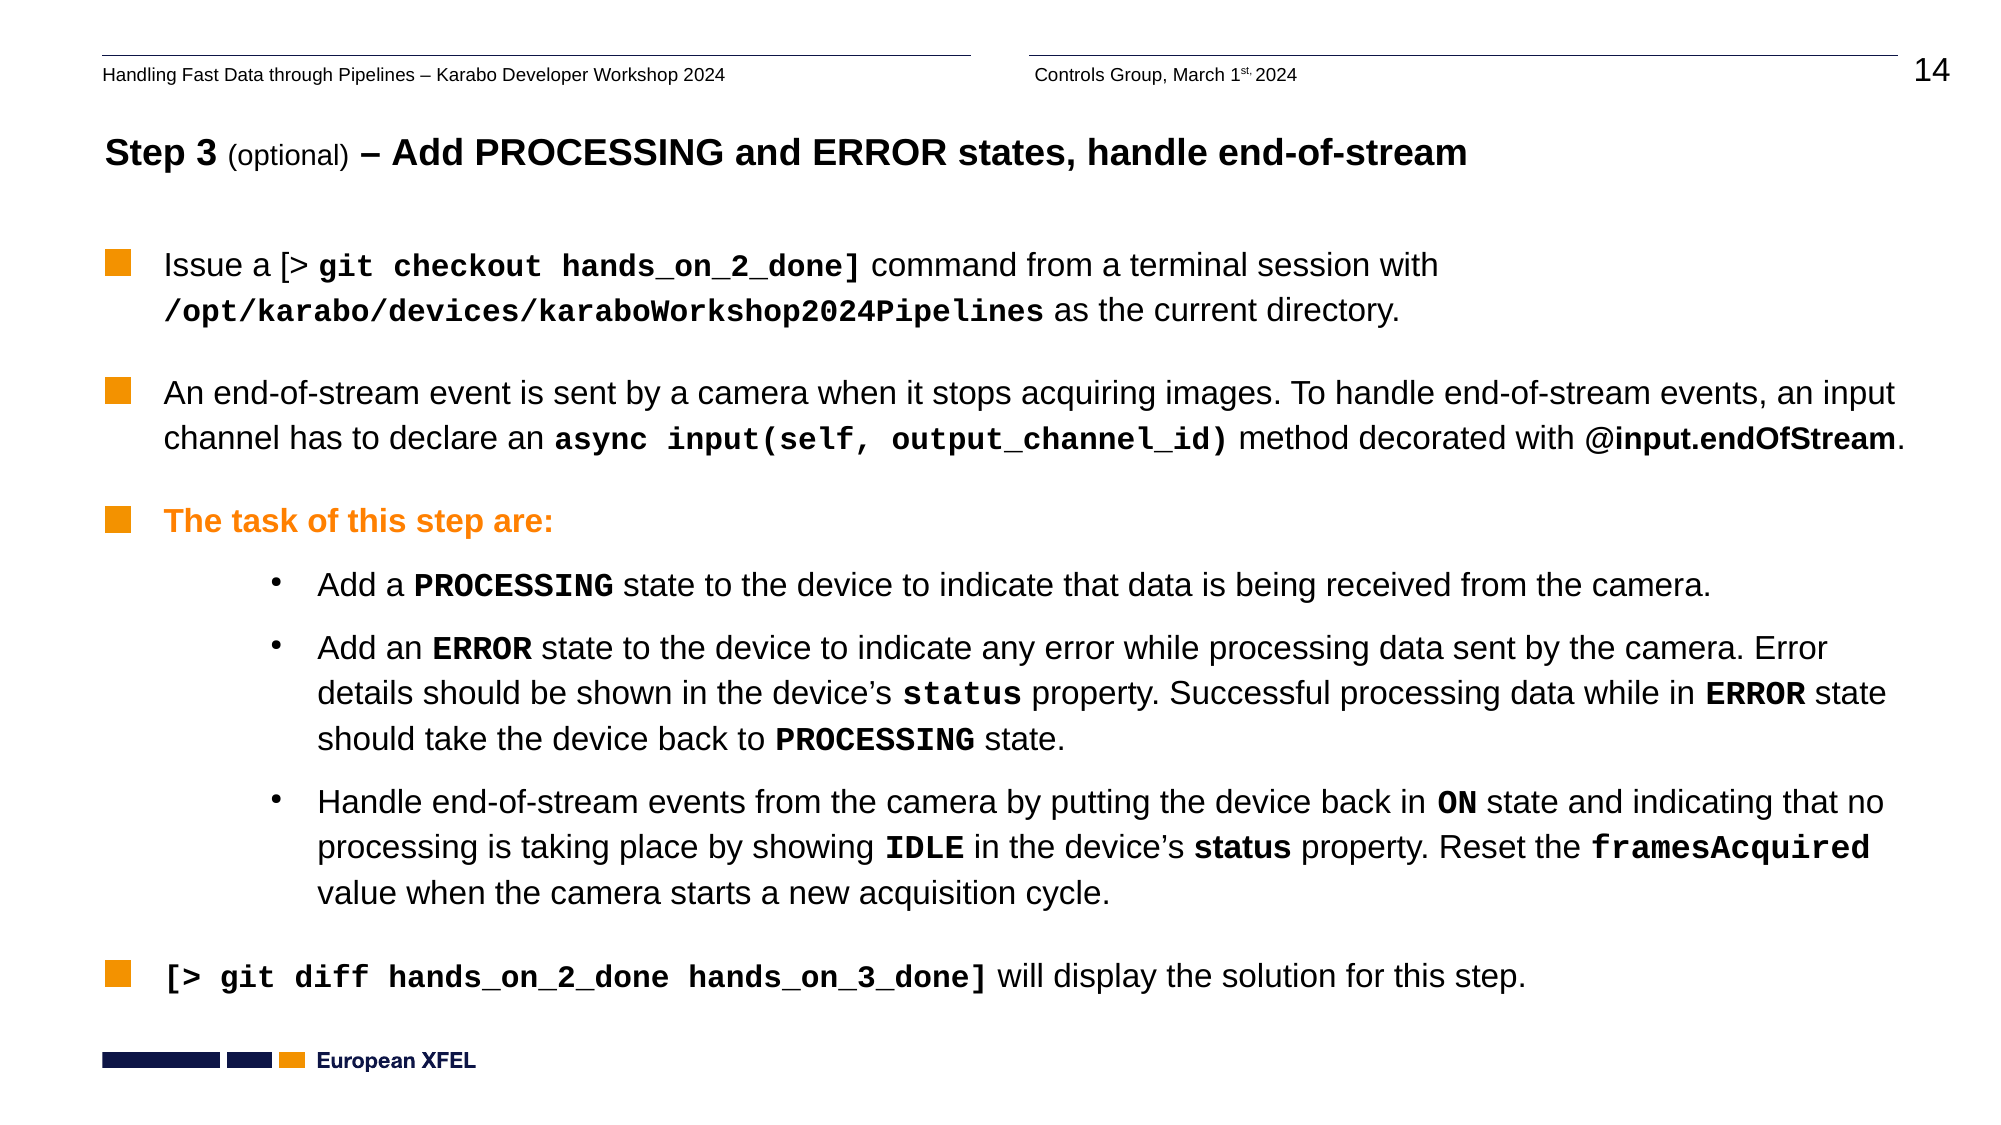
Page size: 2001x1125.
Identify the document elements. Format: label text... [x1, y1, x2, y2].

text_box Step 3 (optional) – Add PROCESSING and ERROR states, handle end-of-stream [90, 118, 1711, 181]
list Issue a [> git checkout hands_on_2_done] command from a terminal session with /opt/karabo/devices/karaboWorkshop2024Pipelines as the current directory. An end-of-stream event is sent by a camera when it stops acquiring images. To handle end-of-stream events, an input channel has to declare an async input(self, output_channel_id) method decorated with @input.endOfStream. The task of this step are: Add a PROCESSING state to the device to indicate that data is being received from the camera. Add an ERROR state to the device to indicate any error while processing data sent by the camera. Error details should be shown in the device’s status property. Successful processing data while in ERROR state should take the device back to PROCESSING state. Handle end-of-stream events from the camera by putting the device back in ON state and indicating that no processing is taking place by showing IDLE in the device’s status property. Reset the framesAcquired value when the camera starts a new acquisition cycle. [> git diff hands_on_2_done hands_on_3_done] will display the solution for this step. [105, 154, 1921, 515]
